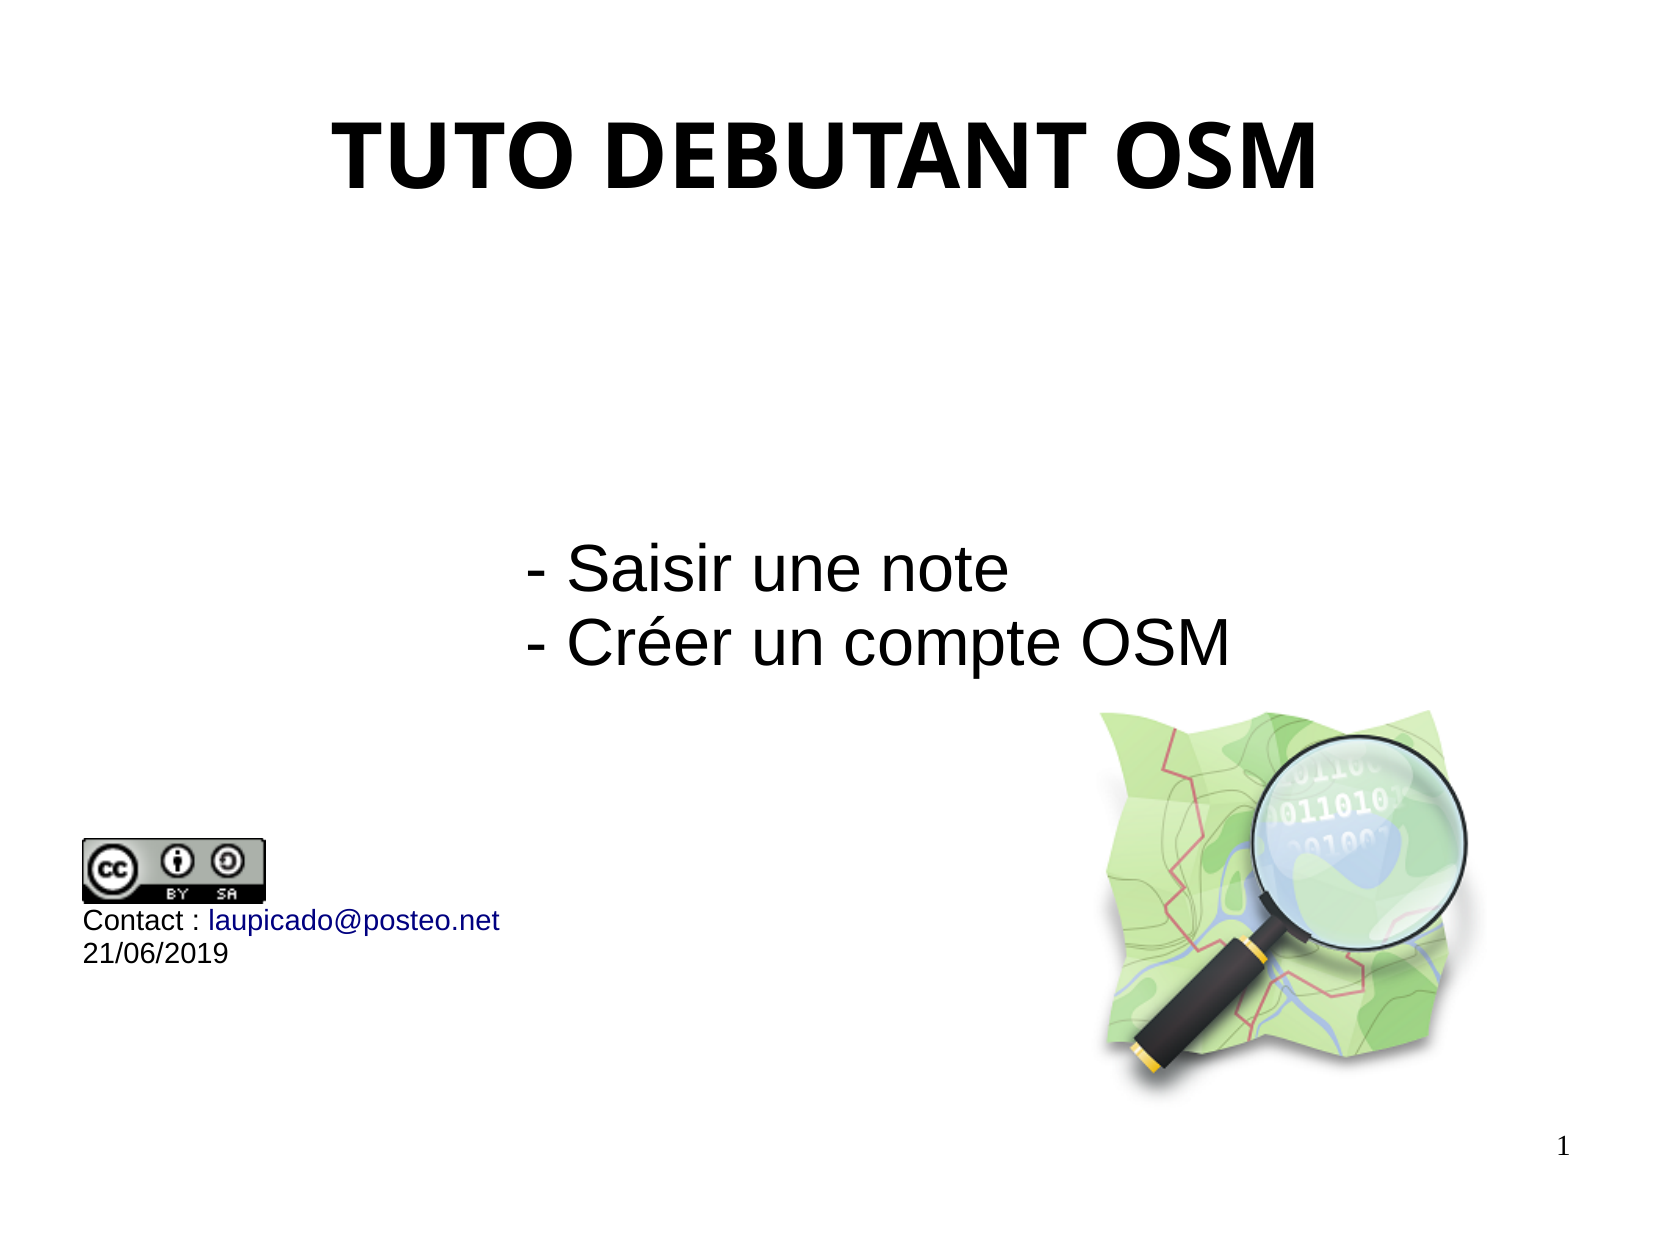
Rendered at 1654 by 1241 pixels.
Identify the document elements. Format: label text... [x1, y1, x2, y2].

subtitle - Saisir une note - Créer un compte OSM Contact : laupicado@posteo.net 21/06/2019 [82, 275, 1571, 1075]
title TUTO DEBUTANT OSM [82, 49, 1571, 257]
picture [1086, 710, 1487, 1111]
picture [82, 838, 266, 904]
